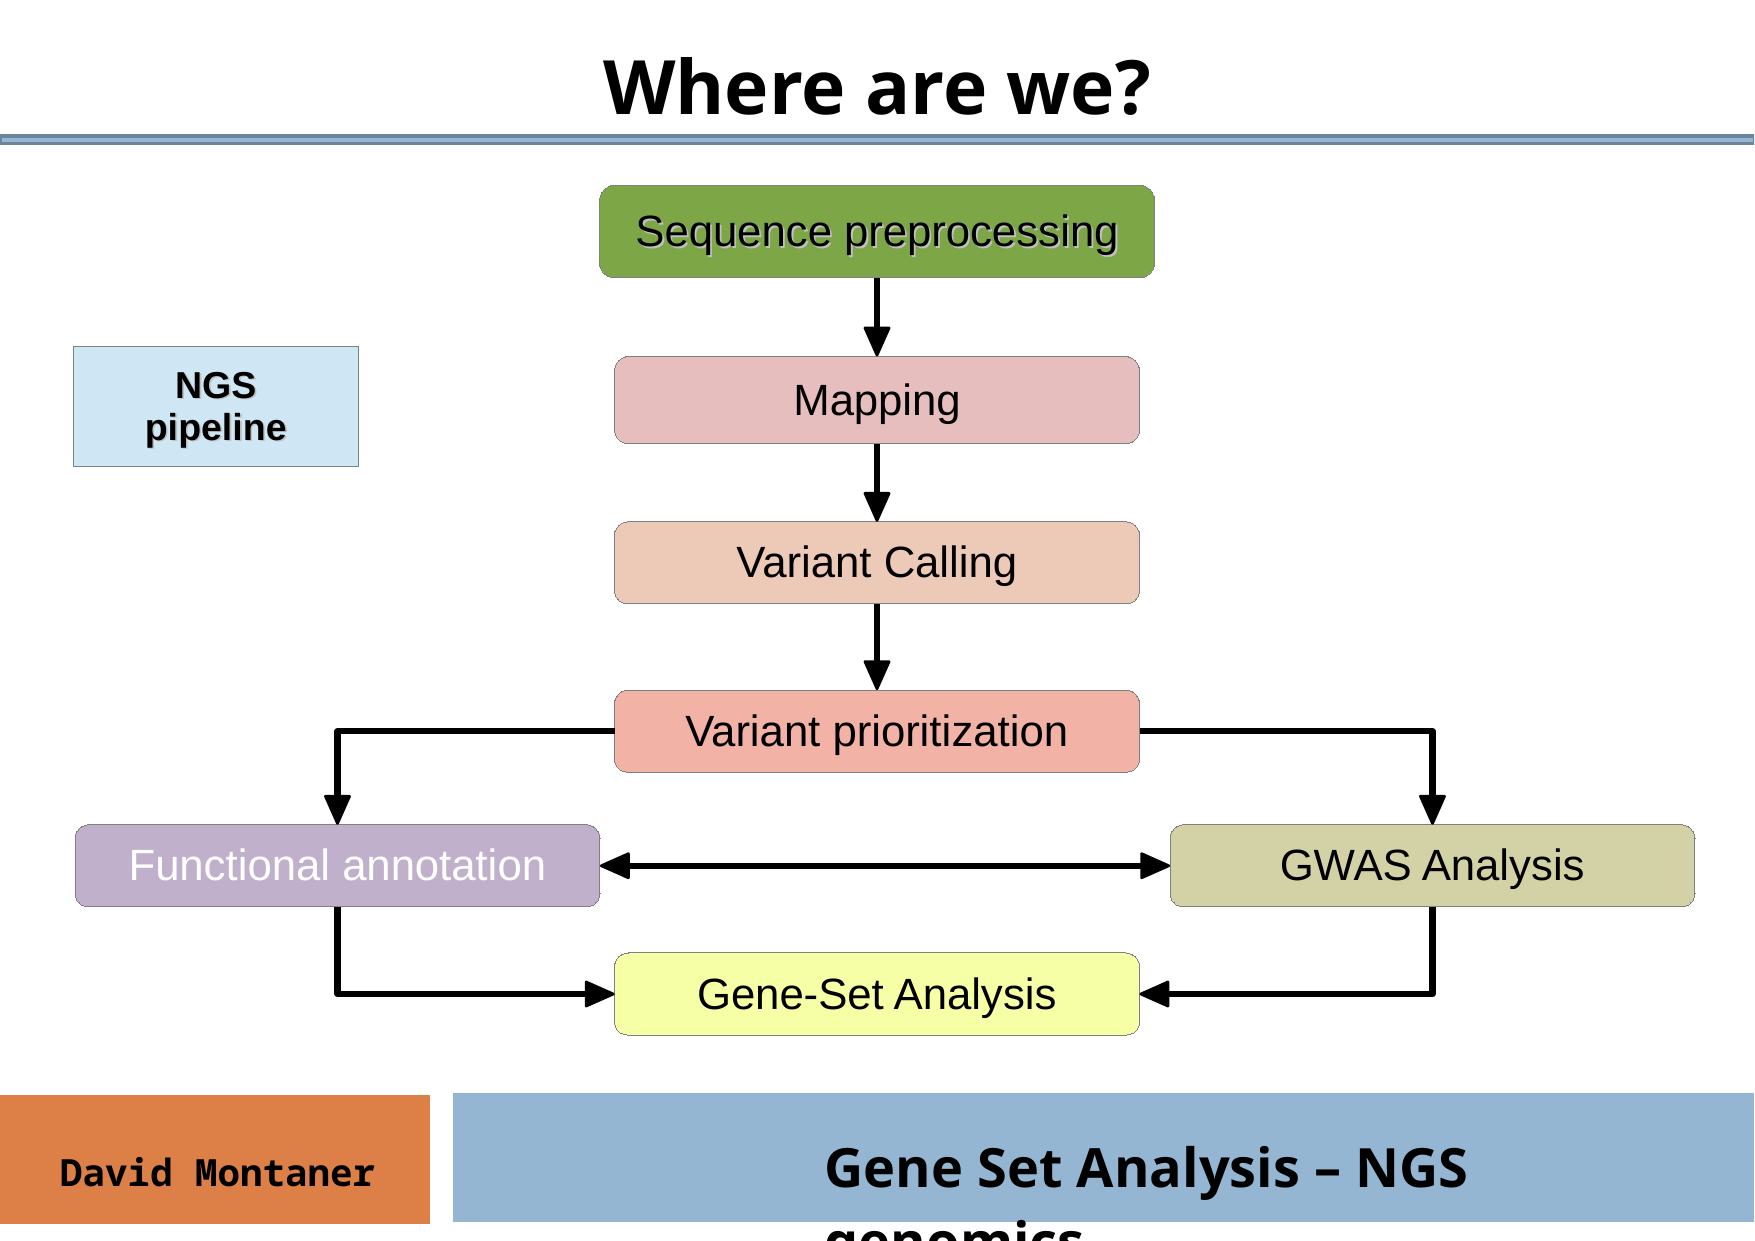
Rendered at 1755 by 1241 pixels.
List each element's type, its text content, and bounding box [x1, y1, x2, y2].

text_box GWAS Analysis [1170, 824, 1696, 907]
text_box [0, 136, 1754, 144]
text_box Gene-Set Analysis [614, 952, 1140, 1036]
text_box Where are we? [67, 27, 1688, 129]
text_box Sequence preprocessing [599, 185, 1155, 278]
text_box Variant prioritization [614, 690, 1140, 773]
text_box NGS pipeline [73, 346, 359, 467]
text_box Gene Set Analysis – NGS genomics [810, 1122, 1726, 1200]
text_box David Montaner [15, 1139, 421, 1193]
text_box Mapping [614, 356, 1140, 444]
text_box Functional annotation [75, 824, 601, 907]
text_box Variant Calling [614, 521, 1140, 604]
